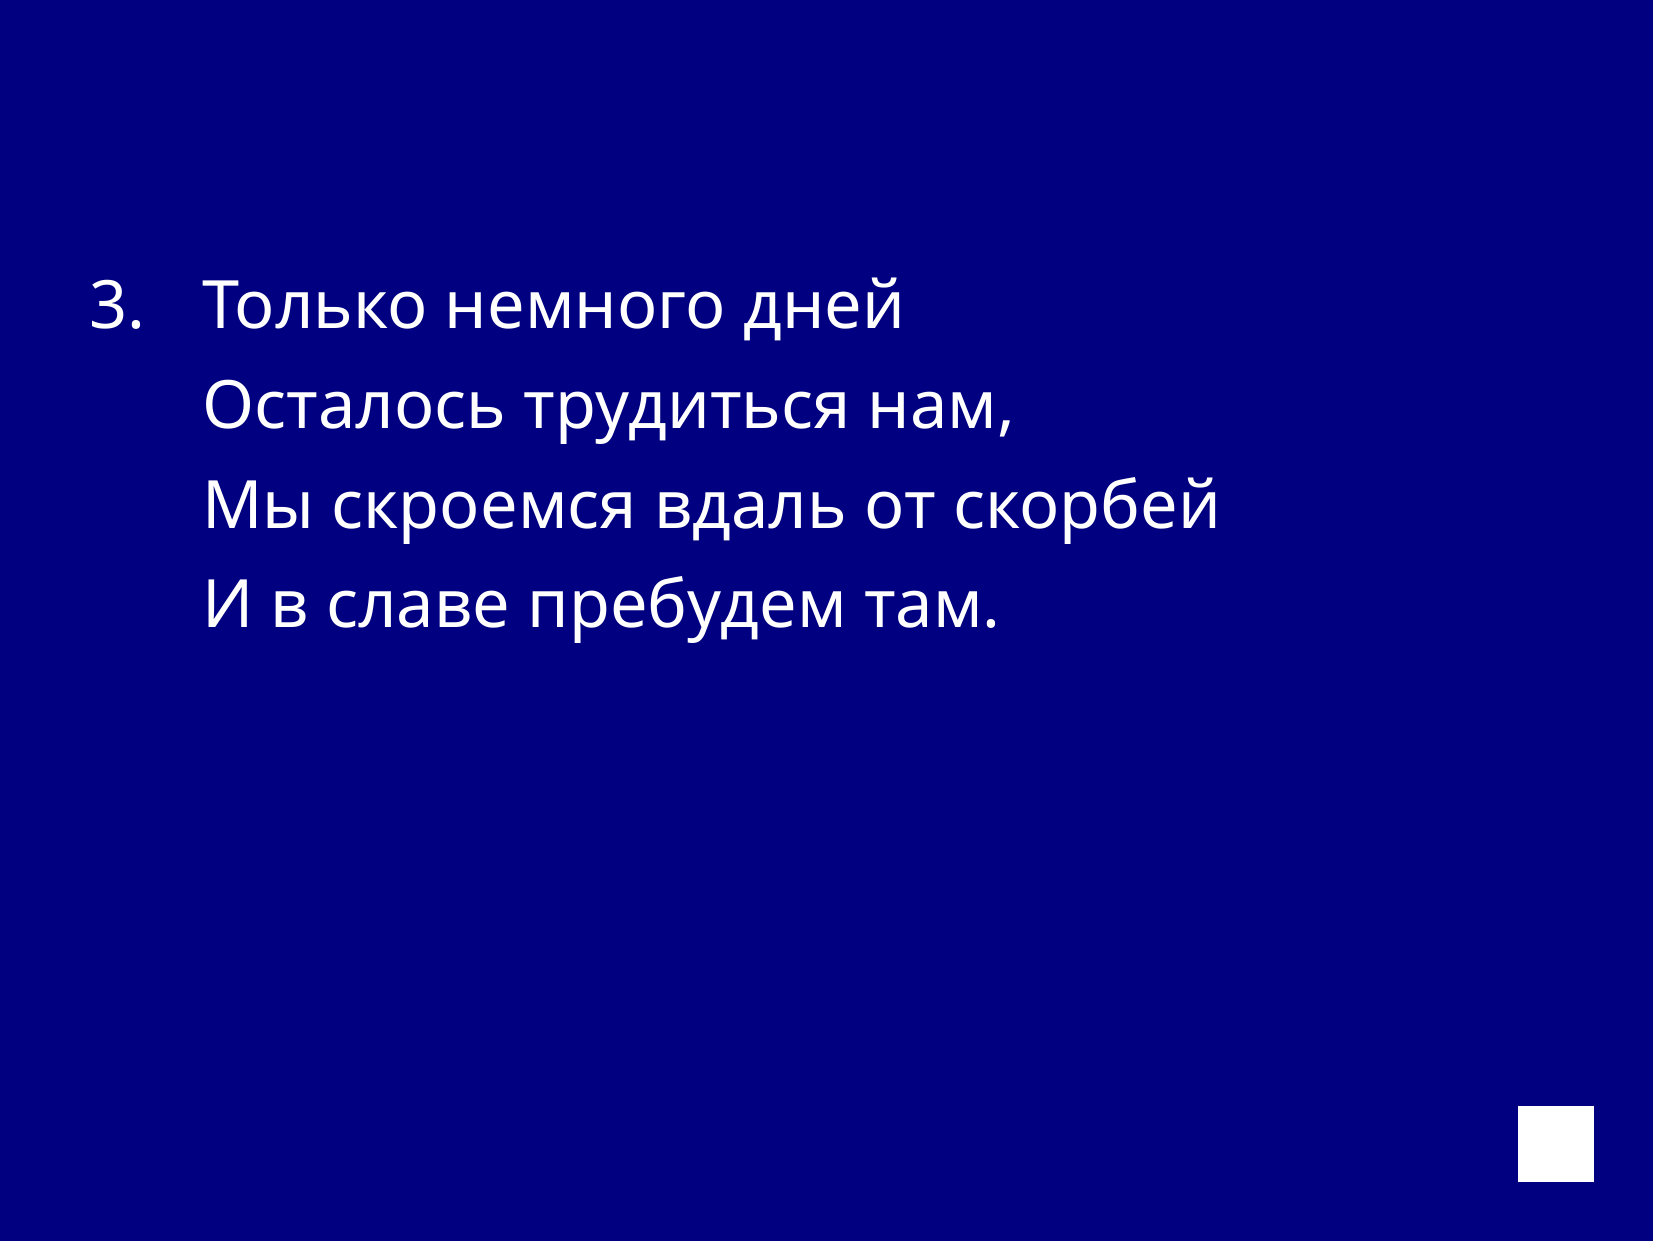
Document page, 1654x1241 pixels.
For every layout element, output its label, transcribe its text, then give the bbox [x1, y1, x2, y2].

text_box 3. Только немного дней Осталось трудиться нам, Мы скроемся вдаль от скорбей И в славе пребудем там. [75, 150, 1576, 1163]
text_box [1518, 1106, 1594, 1182]
